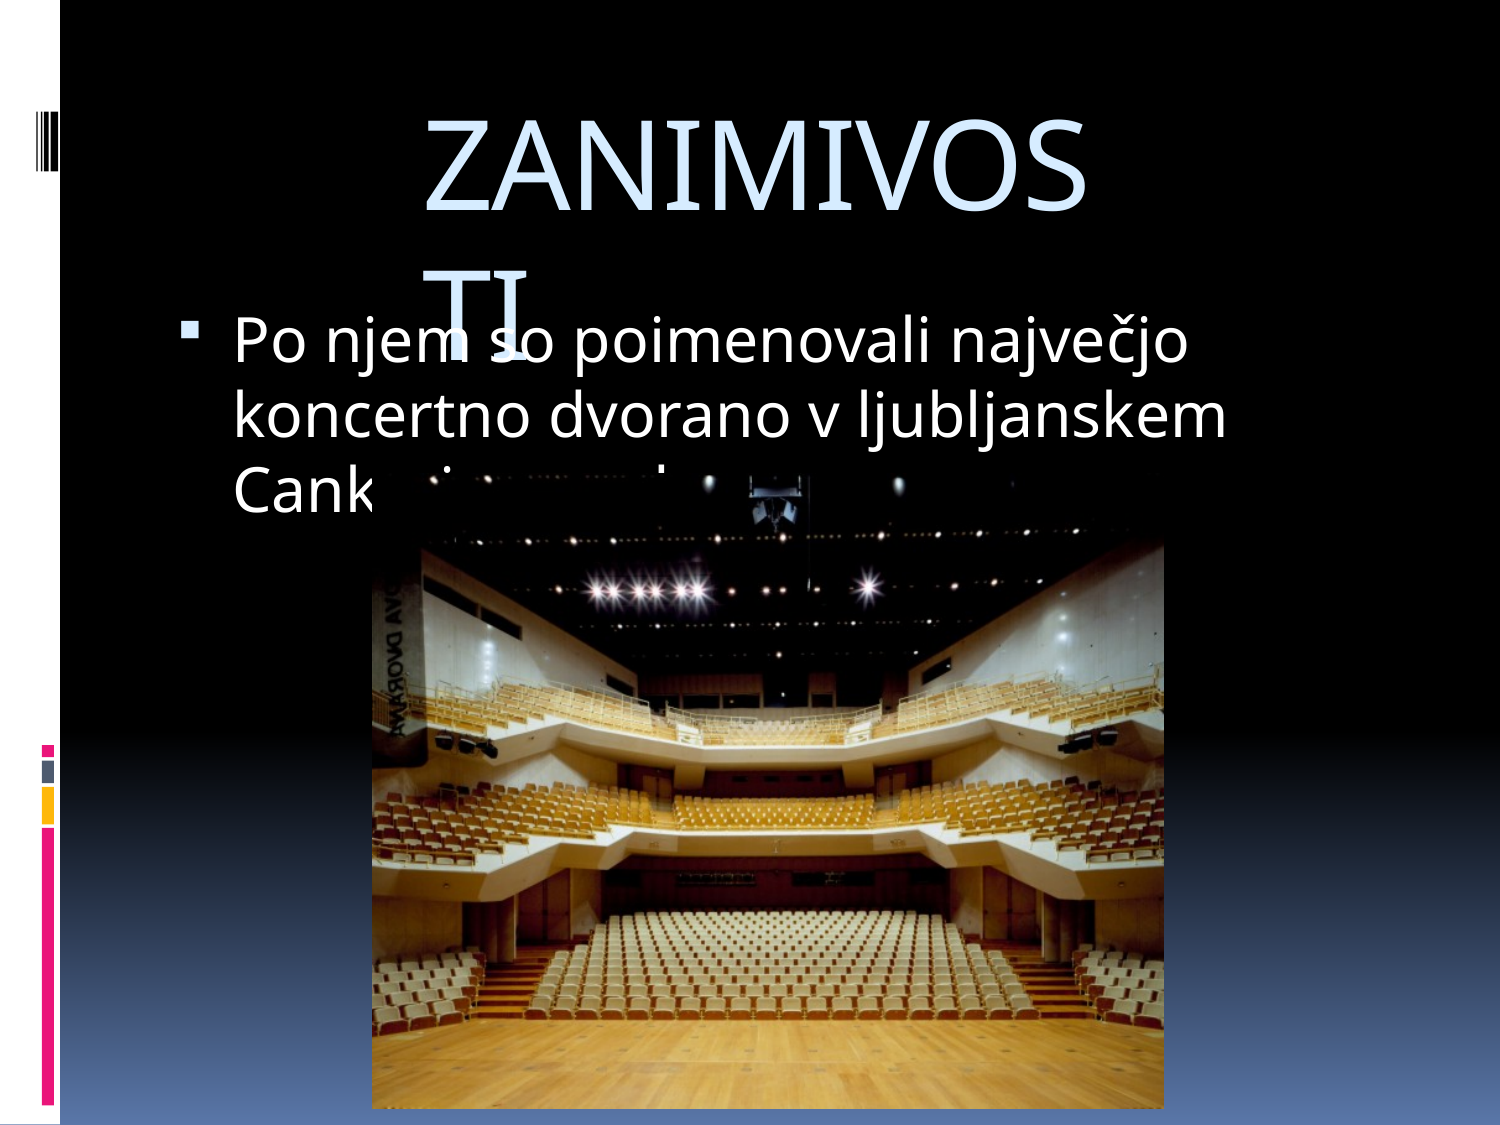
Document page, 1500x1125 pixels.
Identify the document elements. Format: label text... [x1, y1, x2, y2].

picture [372, 473, 1164, 1109]
title ZANIMIVOSTI [407, 78, 1161, 229]
list Po njem so poimenovali največjo koncertno dvorano v ljubljanskem Cankarjevem domu. [150, 292, 1425, 1043]
